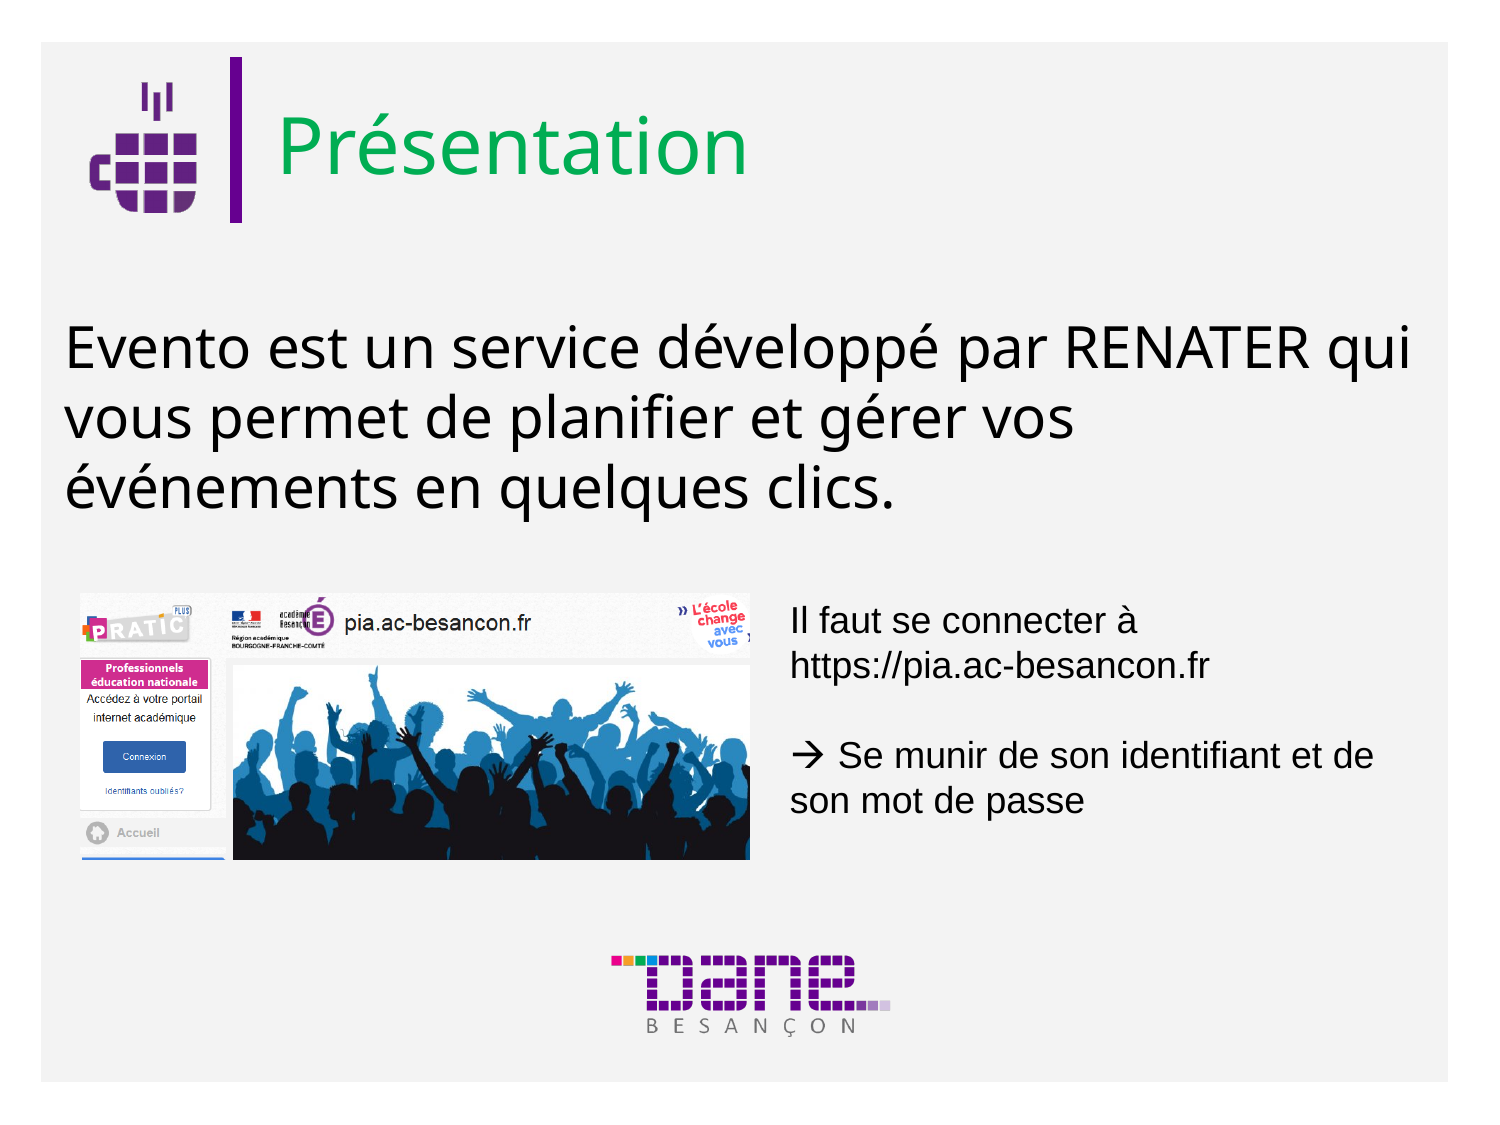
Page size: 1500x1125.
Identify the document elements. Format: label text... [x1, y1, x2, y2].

picture [71, 73, 209, 222]
text_box Evento est un service développé par RENATER qui vous permet de planifier et gérer vos événements en quelques clics. [50, 303, 1436, 447]
text_box [230, 57, 242, 223]
text_box Il faut se connecter à https://pia.ac-besancon.fr  Se munir de son identifiant et de son mot de passe [774, 588, 1400, 832]
picture [80, 593, 750, 860]
text_box Présentation [262, 88, 1436, 193]
picture [607, 952, 893, 1039]
